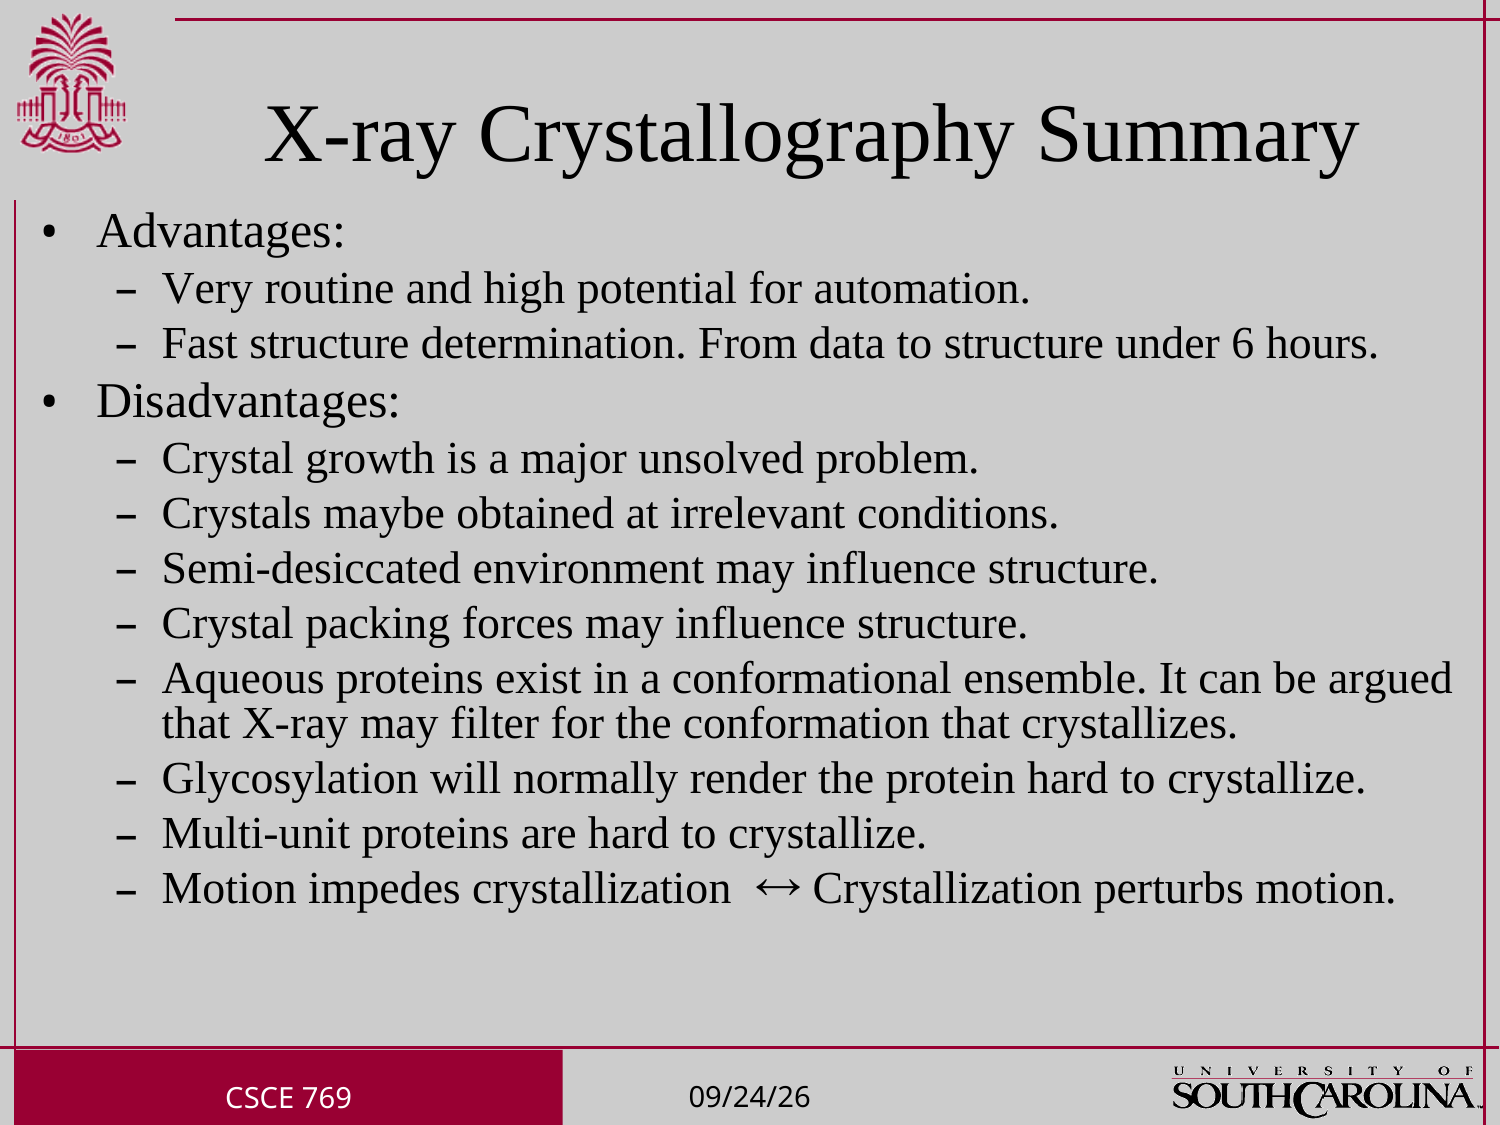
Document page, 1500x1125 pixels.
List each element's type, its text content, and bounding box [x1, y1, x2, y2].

picture [12, 12, 131, 155]
picture [1162, 1049, 1483, 1125]
list Advantages: Very routine and high potential for automation. Fast structure determination. From data to structure under 6 hours. Disadvantages: Crystal growth is a major unsolved problem. Crystals maybe obtained at irrelevant conditions. Semi-desiccated environment may influence structure. Crystal packing forces may influence structure. Aqueous proteins exist in a conformational ensemble. It can be argued that X-ray may filter for the conformation that crystallizes. Glycosylation will normally render the protein hard to crystallize. Multi-unit proteins are hard to crystallize. Motion impedes crystallization  Crystallization perturbs motion. [24, 200, 1476, 1028]
title X-ray Crystallography Summary [174, 9, 1450, 188]
